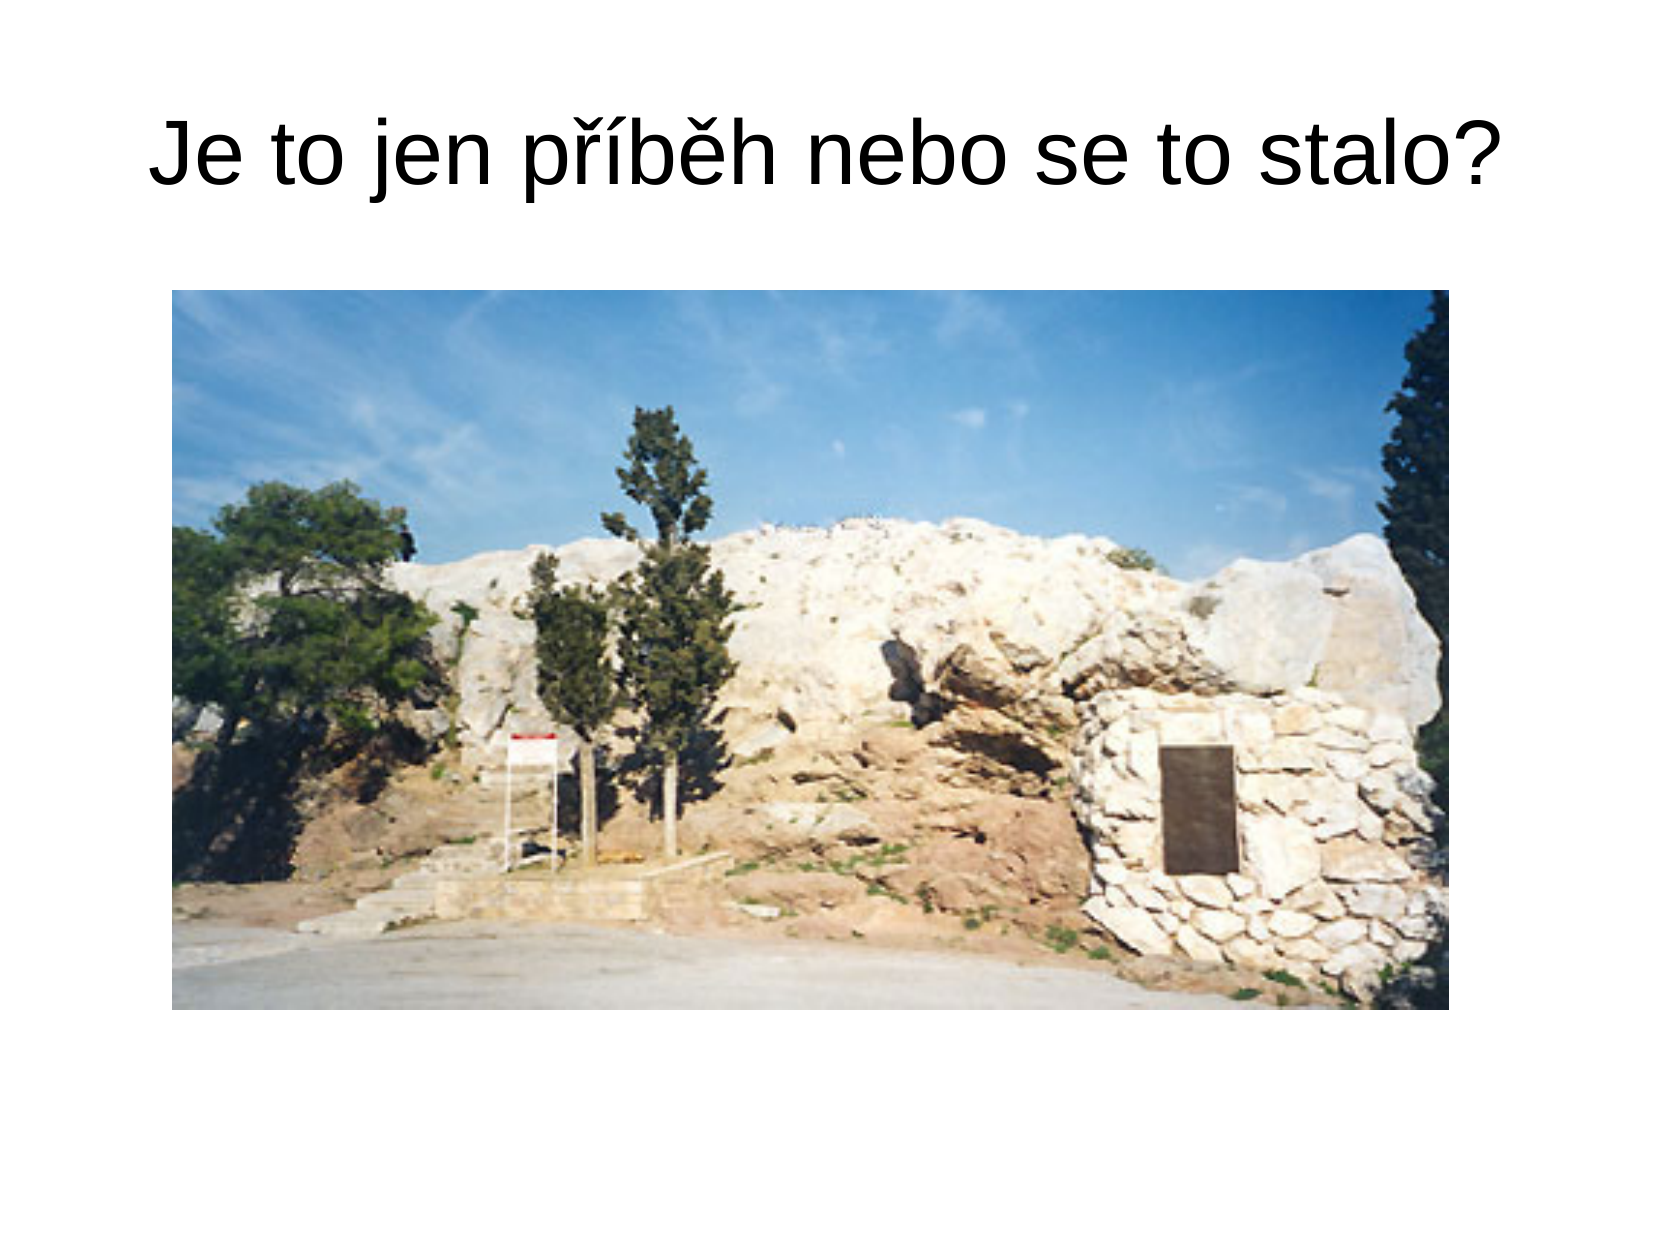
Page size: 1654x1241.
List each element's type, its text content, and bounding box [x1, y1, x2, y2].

title Je to jen příběh nebo se to stalo? [82, 49, 1571, 257]
picture [172, 290, 1449, 1010]
